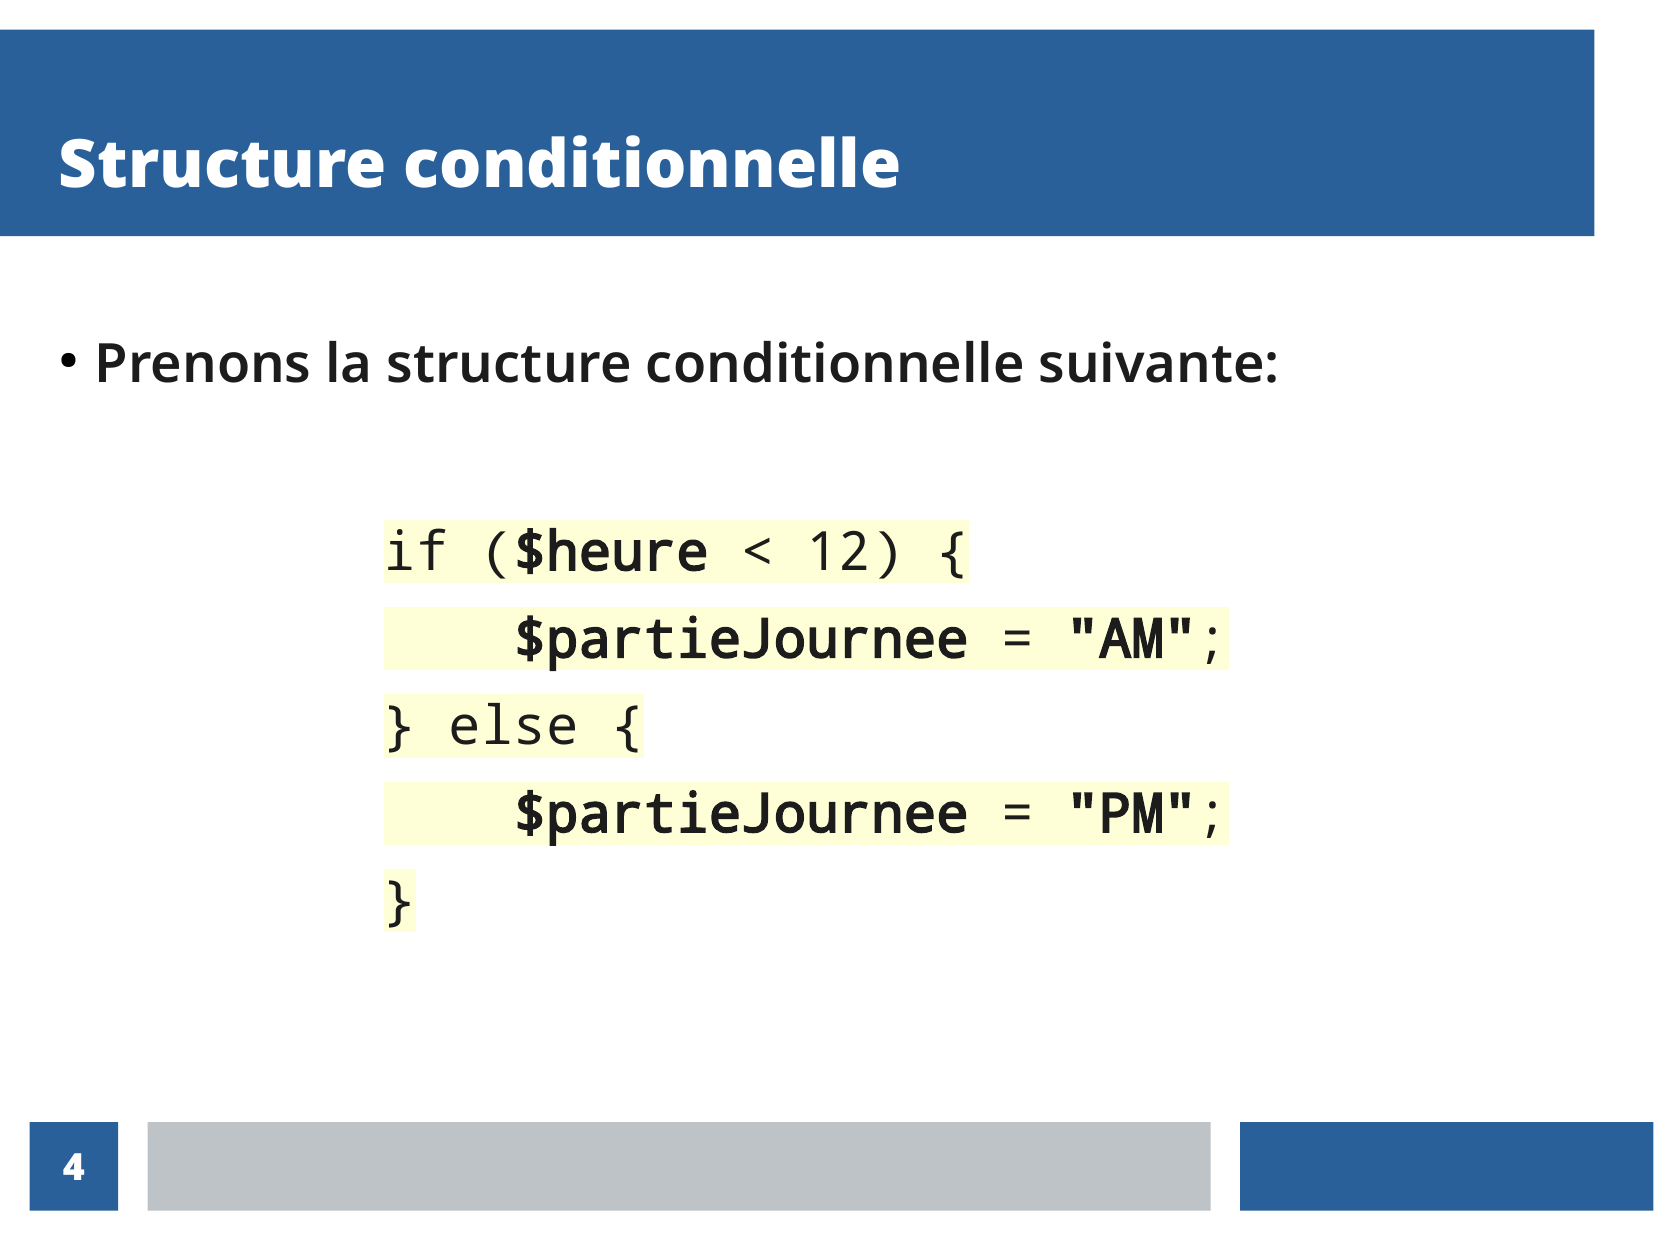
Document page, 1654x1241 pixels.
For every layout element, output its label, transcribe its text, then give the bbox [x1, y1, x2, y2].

list if ($heure < 12) { $partieJournee = "AM"; } else { $partieJournee = "PM"; } [383, 519, 1241, 957]
list Prenons la structure conditionnelle suivante: [59, 324, 1565, 414]
title Structure conditionnelle [59, 59, 1595, 207]
